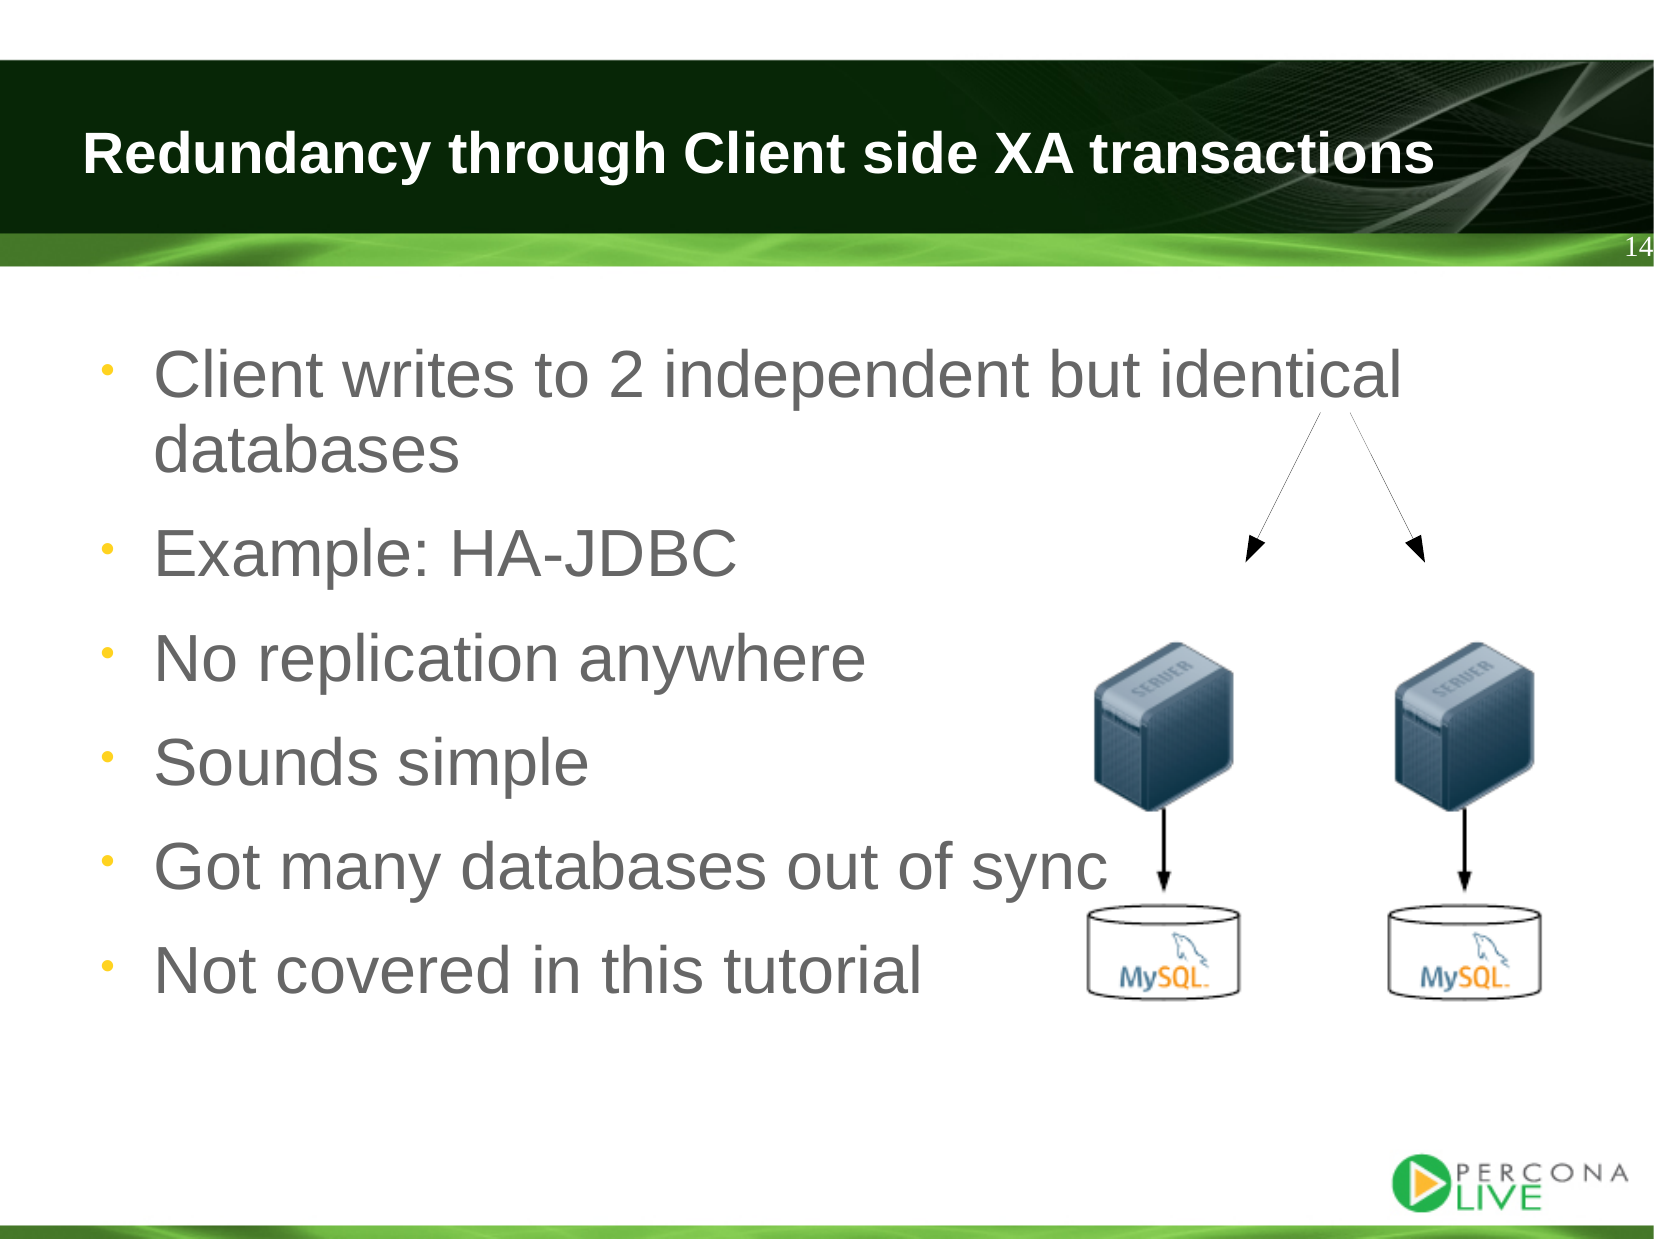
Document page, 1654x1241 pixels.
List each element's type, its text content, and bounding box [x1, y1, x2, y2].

title Redundancy through Client side XA transactions [82, 49, 1571, 257]
picture [0, 1, 1654, 1239]
list Client writes to 2 independent but identical databases Example: HA-JDBC No replication anywhere Sounds simple Got many databases out of sync Not covered in this tutorial [82, 337, 1571, 1109]
